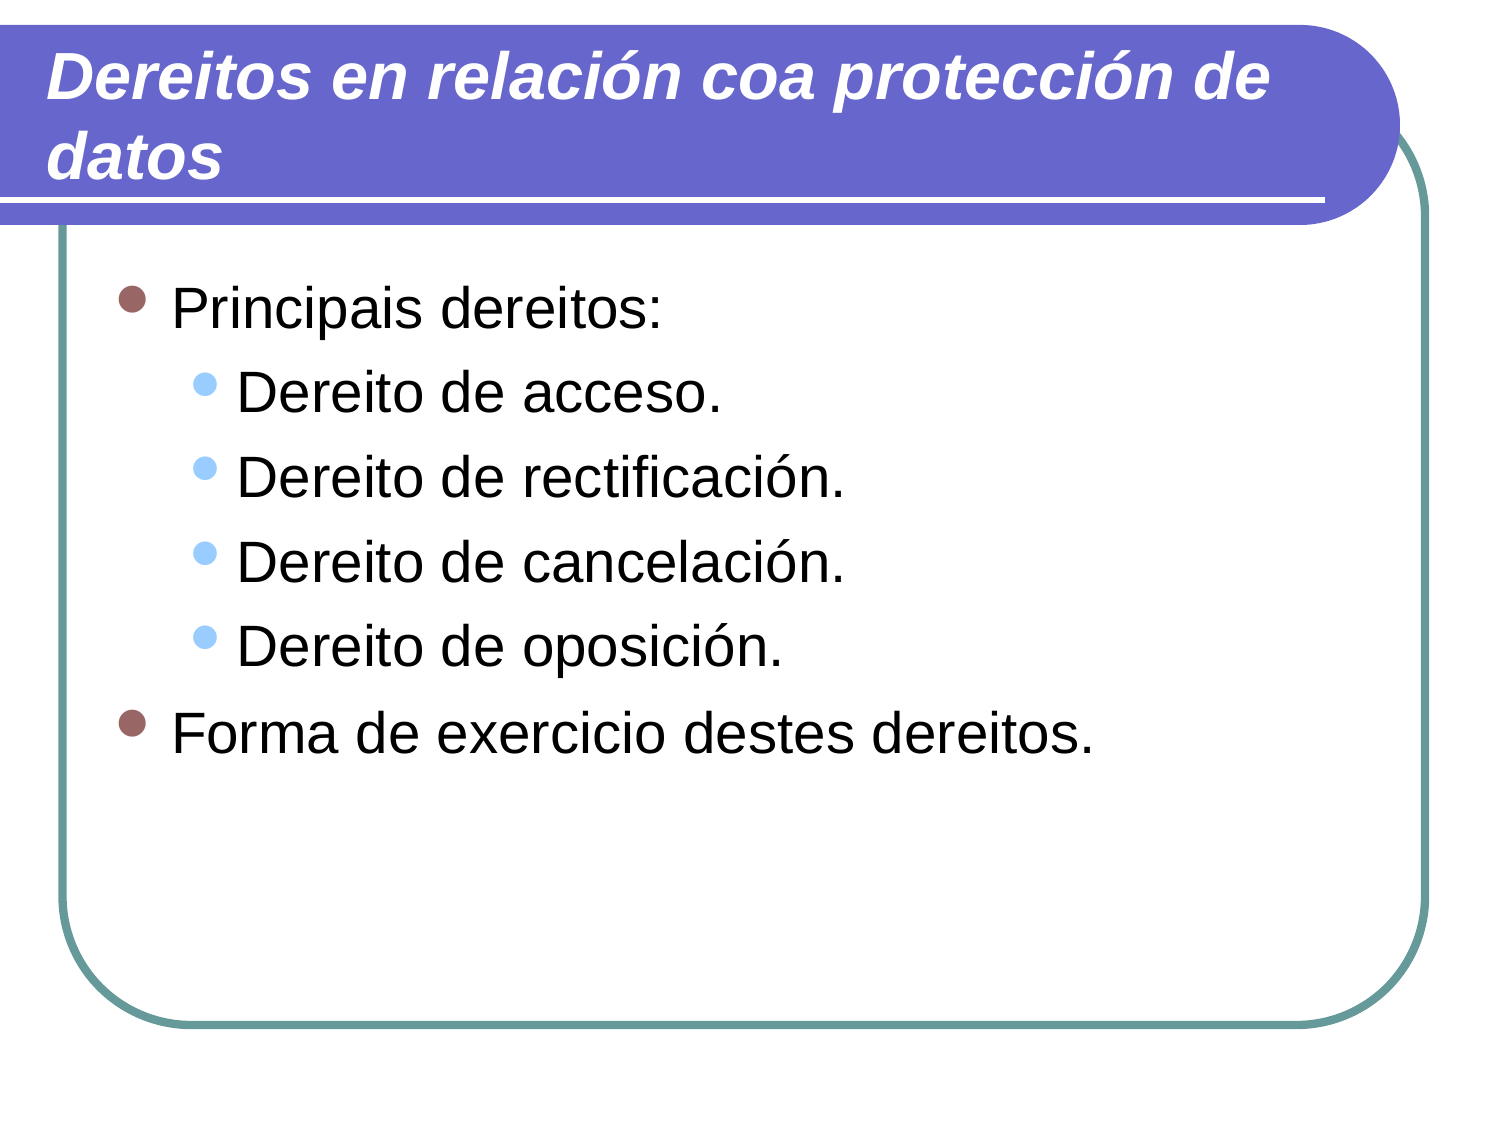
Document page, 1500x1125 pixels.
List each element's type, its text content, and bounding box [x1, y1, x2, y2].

title Dereitos en relación coa protección de datos [31, 0, 1347, 226]
list Principais dereitos: Dereito de acceso. Dereito de rectificación. Dereito de cancelación. Dereito de oposición. Forma de exercicio destes dereitos. [99, 262, 1401, 988]
